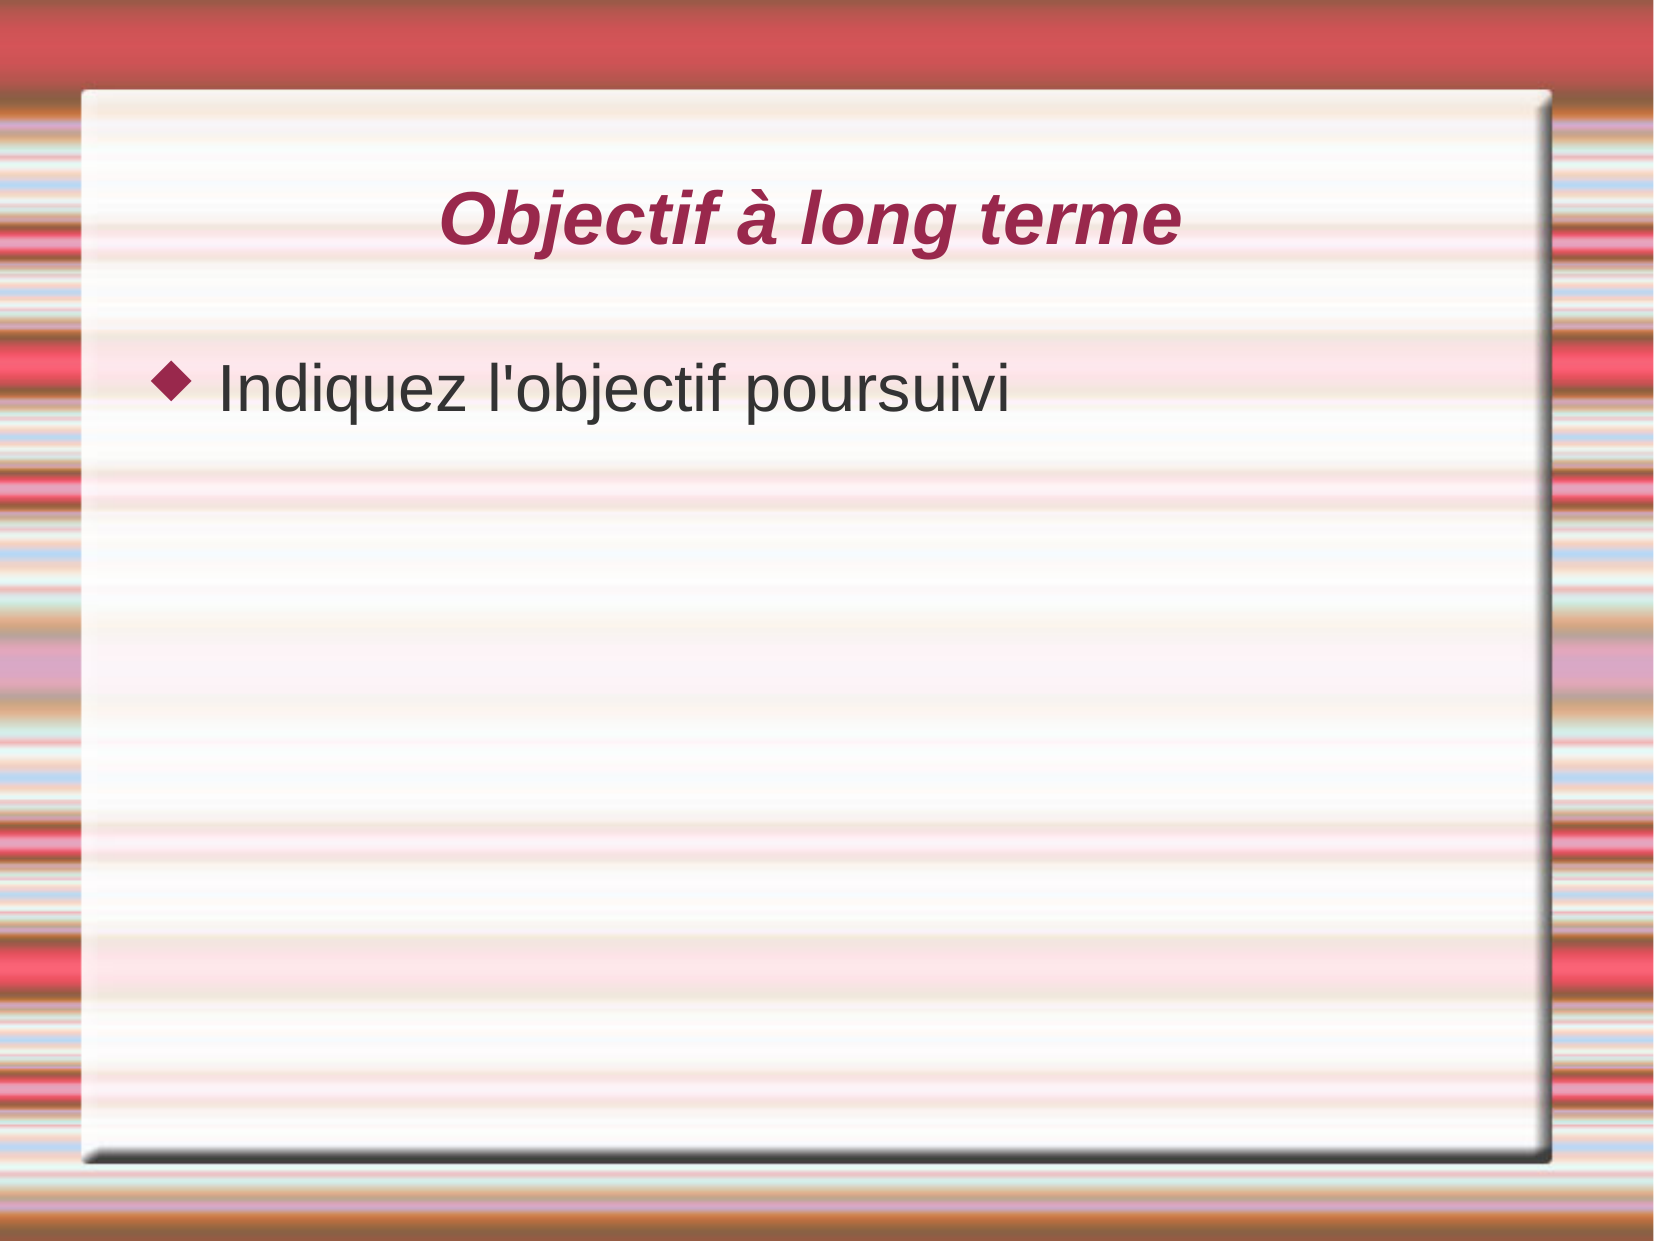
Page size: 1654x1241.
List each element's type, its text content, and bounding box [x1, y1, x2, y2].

title Objectif à long terme [88, 114, 1534, 322]
picture [0, 0, 1654, 1241]
list Indiquez l'objectif poursuivi [134, 350, 1516, 1133]
